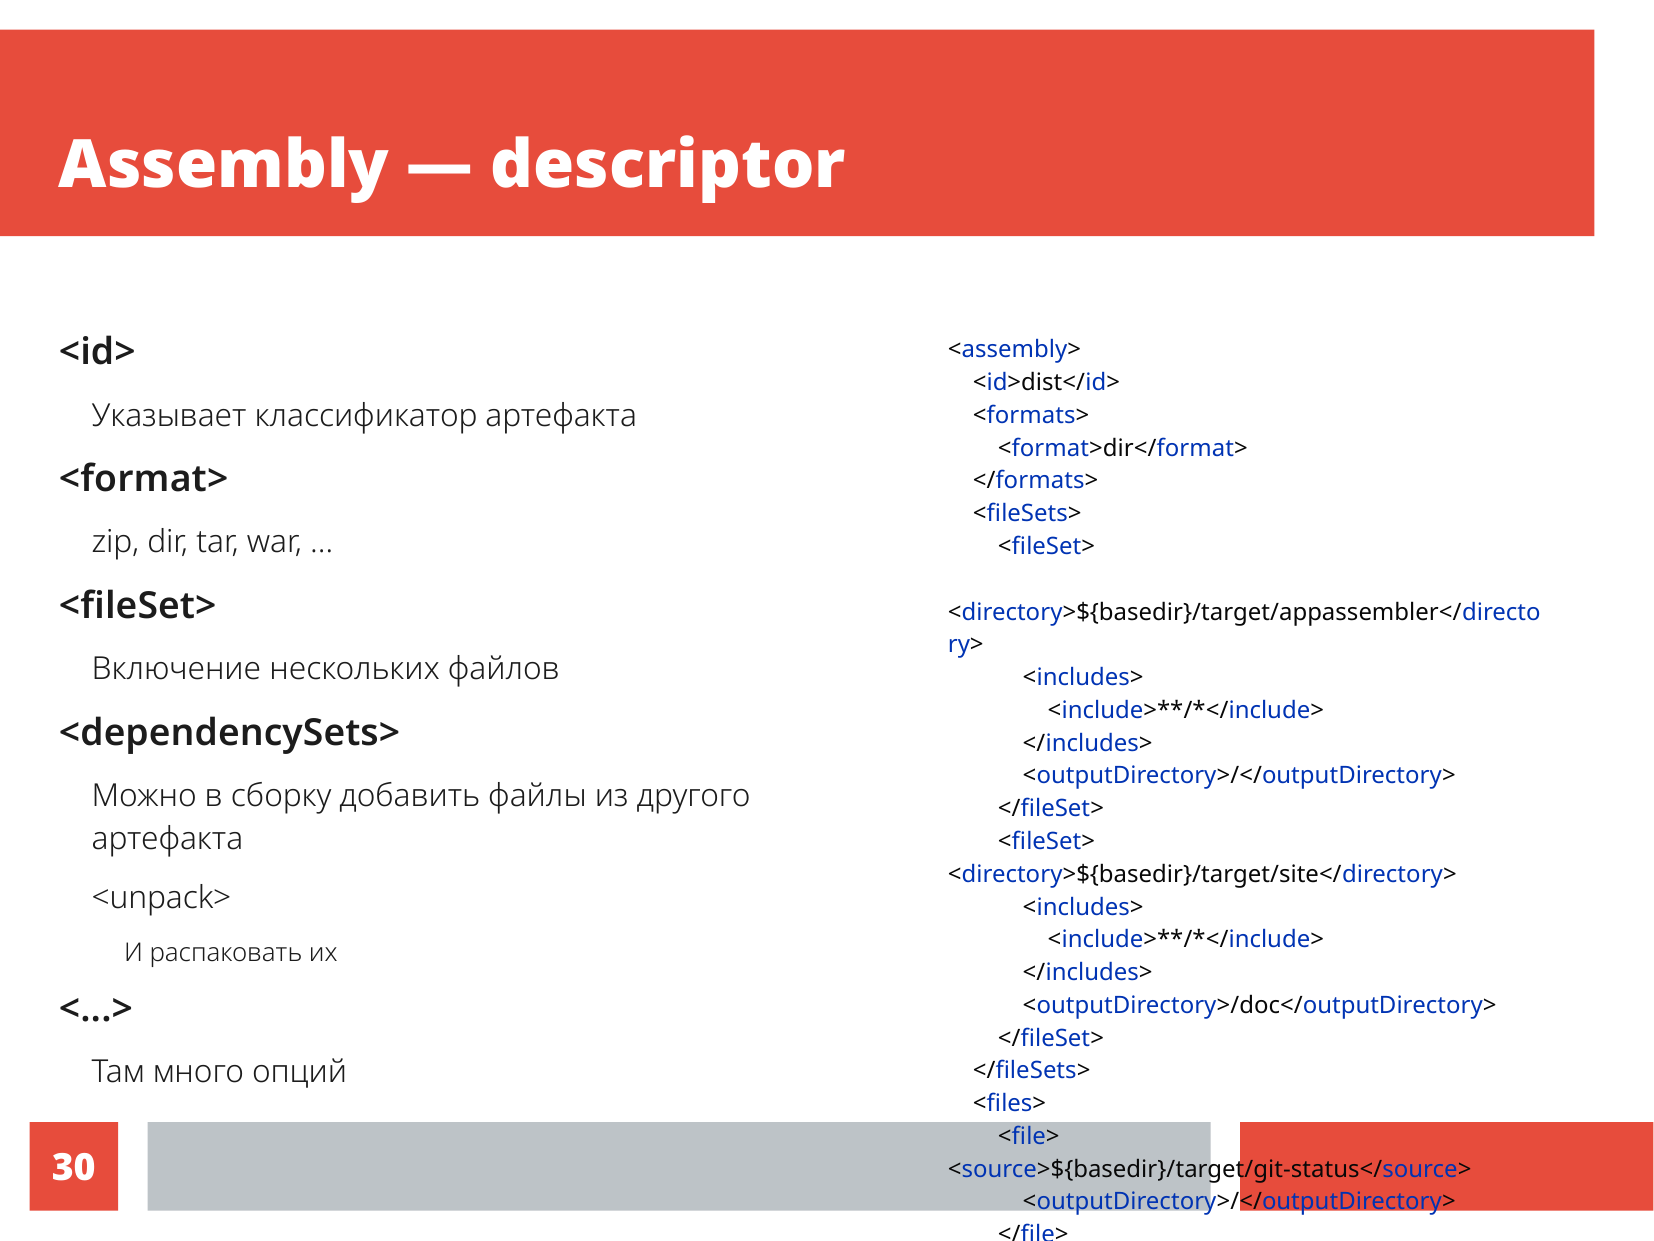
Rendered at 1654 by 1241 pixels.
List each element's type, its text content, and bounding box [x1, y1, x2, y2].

title Assembly — descriptor [59, 59, 1595, 207]
text_box <assembly> <id>dist</id> <formats> <format>dir</format> </formats> <fileSets> <fileSet> <directory>${basedir}/target/appassembler</directory> <includes> <include>**/*</include> </includes> <outputDirectory>/</outputDirectory> </fileSet> <fileSet> <directory>${basedir}/target/site</directory> <includes> <include>**/*</include> </includes> <outputDirectory>/doc</outputDirectory> </fileSet> </fileSets> <files> <file> <source>${basedir}/target/git-status</source> <outputDirectory>/</outputDirectory> </file> </files> </assembly> [933, 324, 1565, 1132]
list <id> Указывает классификатор артефакта <format> zip, dir, tar, war, … <fileSet> Включение нескольких файлов <dependencySets> Можно в сборку добавить файлы из другого артефакта <unpack> И распаковать их <...> Там много опций [59, 324, 839, 1093]
